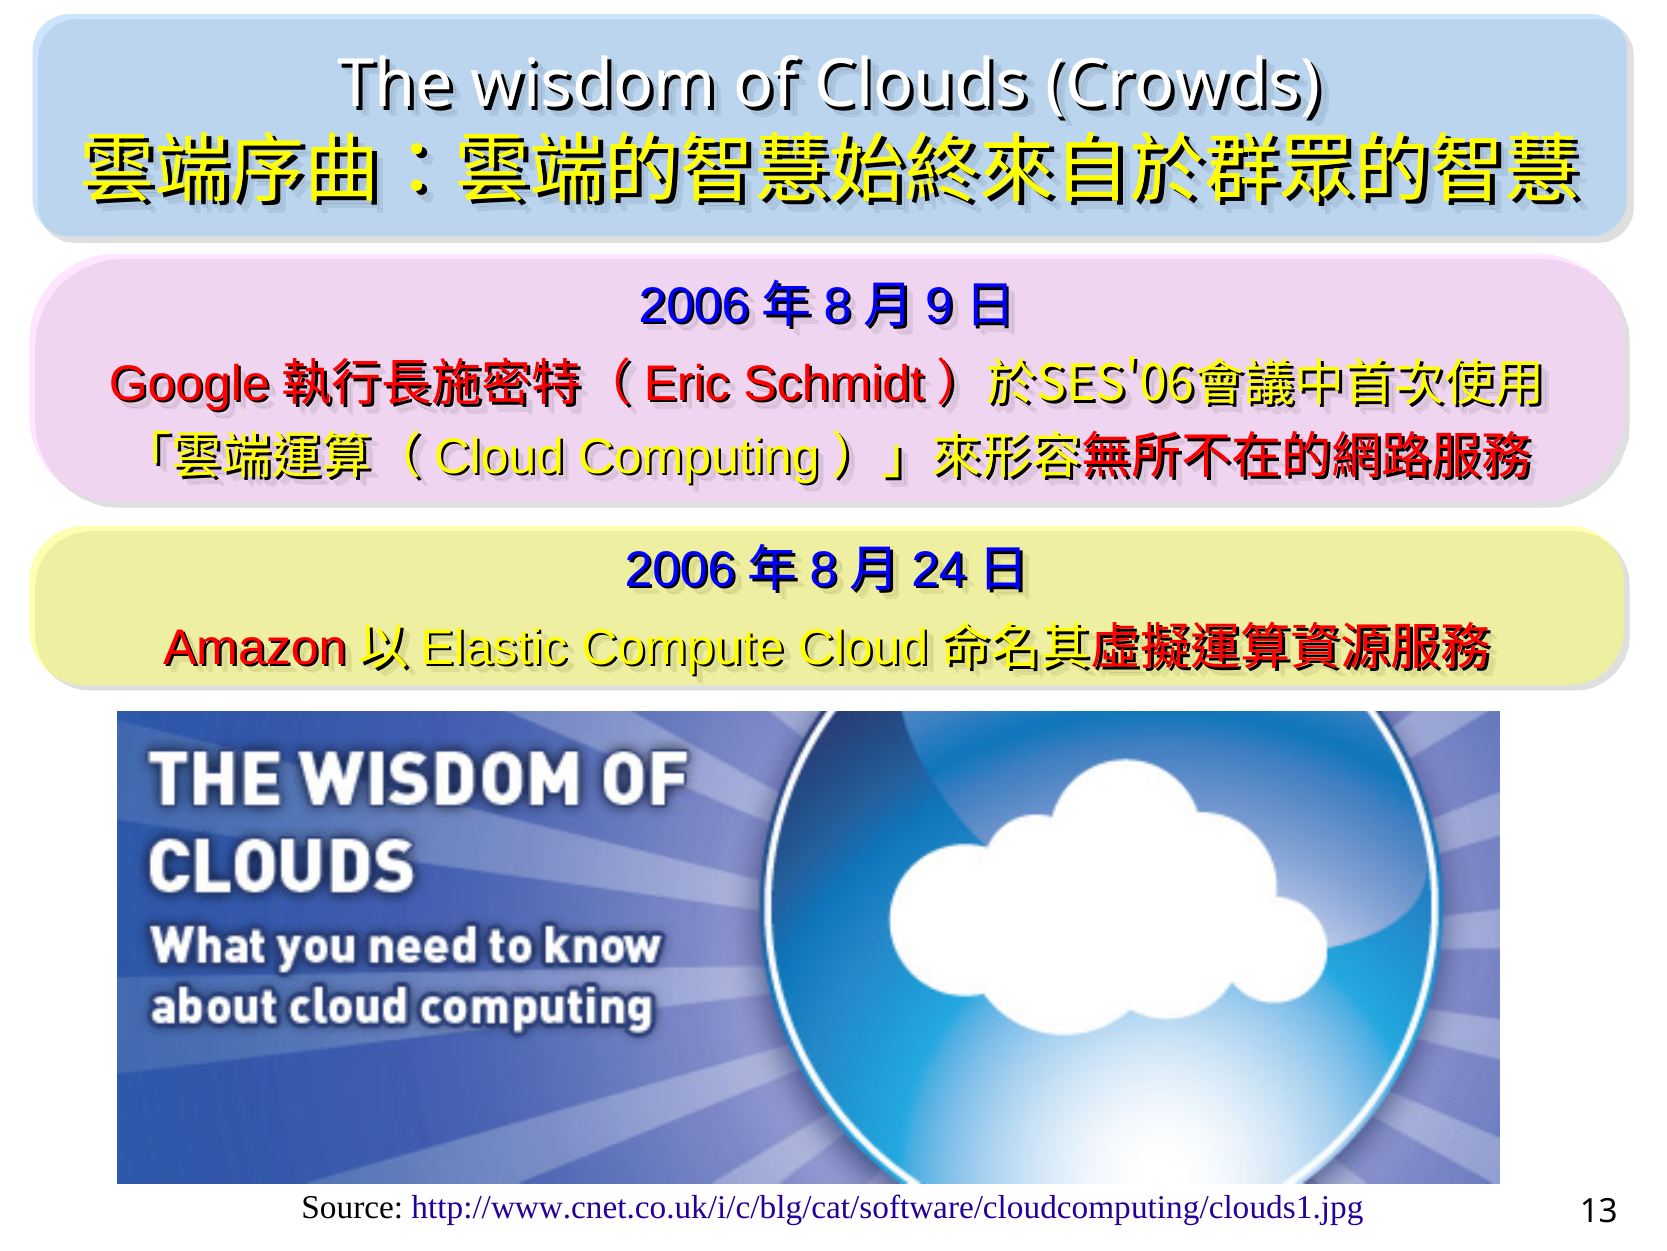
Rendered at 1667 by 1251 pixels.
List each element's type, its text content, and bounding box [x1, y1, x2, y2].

picture [117, 711, 1500, 1177]
text_box 2006年8月9日 Google執行長施密特（Eric Schmidt）於SES'06會議中首次使用 「雲端運算（Cloud Computing）」來形容無所不在的網路服務 [29, 253, 1625, 502]
text_box 2006年8月24日 Amazon以Elastic Compute Cloud命名其虛擬運算資源服務 [29, 525, 1625, 686]
text_box The wisdom of Clouds (Crowds) 雲端序曲：雲端的智慧始終來自於群眾的智慧 [32, 14, 1628, 237]
text_box Source: http://www.cnet.co.uk/i/c/blg/cat/software/cloudcomputing/clouds1.jpg [0, 1177, 1667, 1251]
